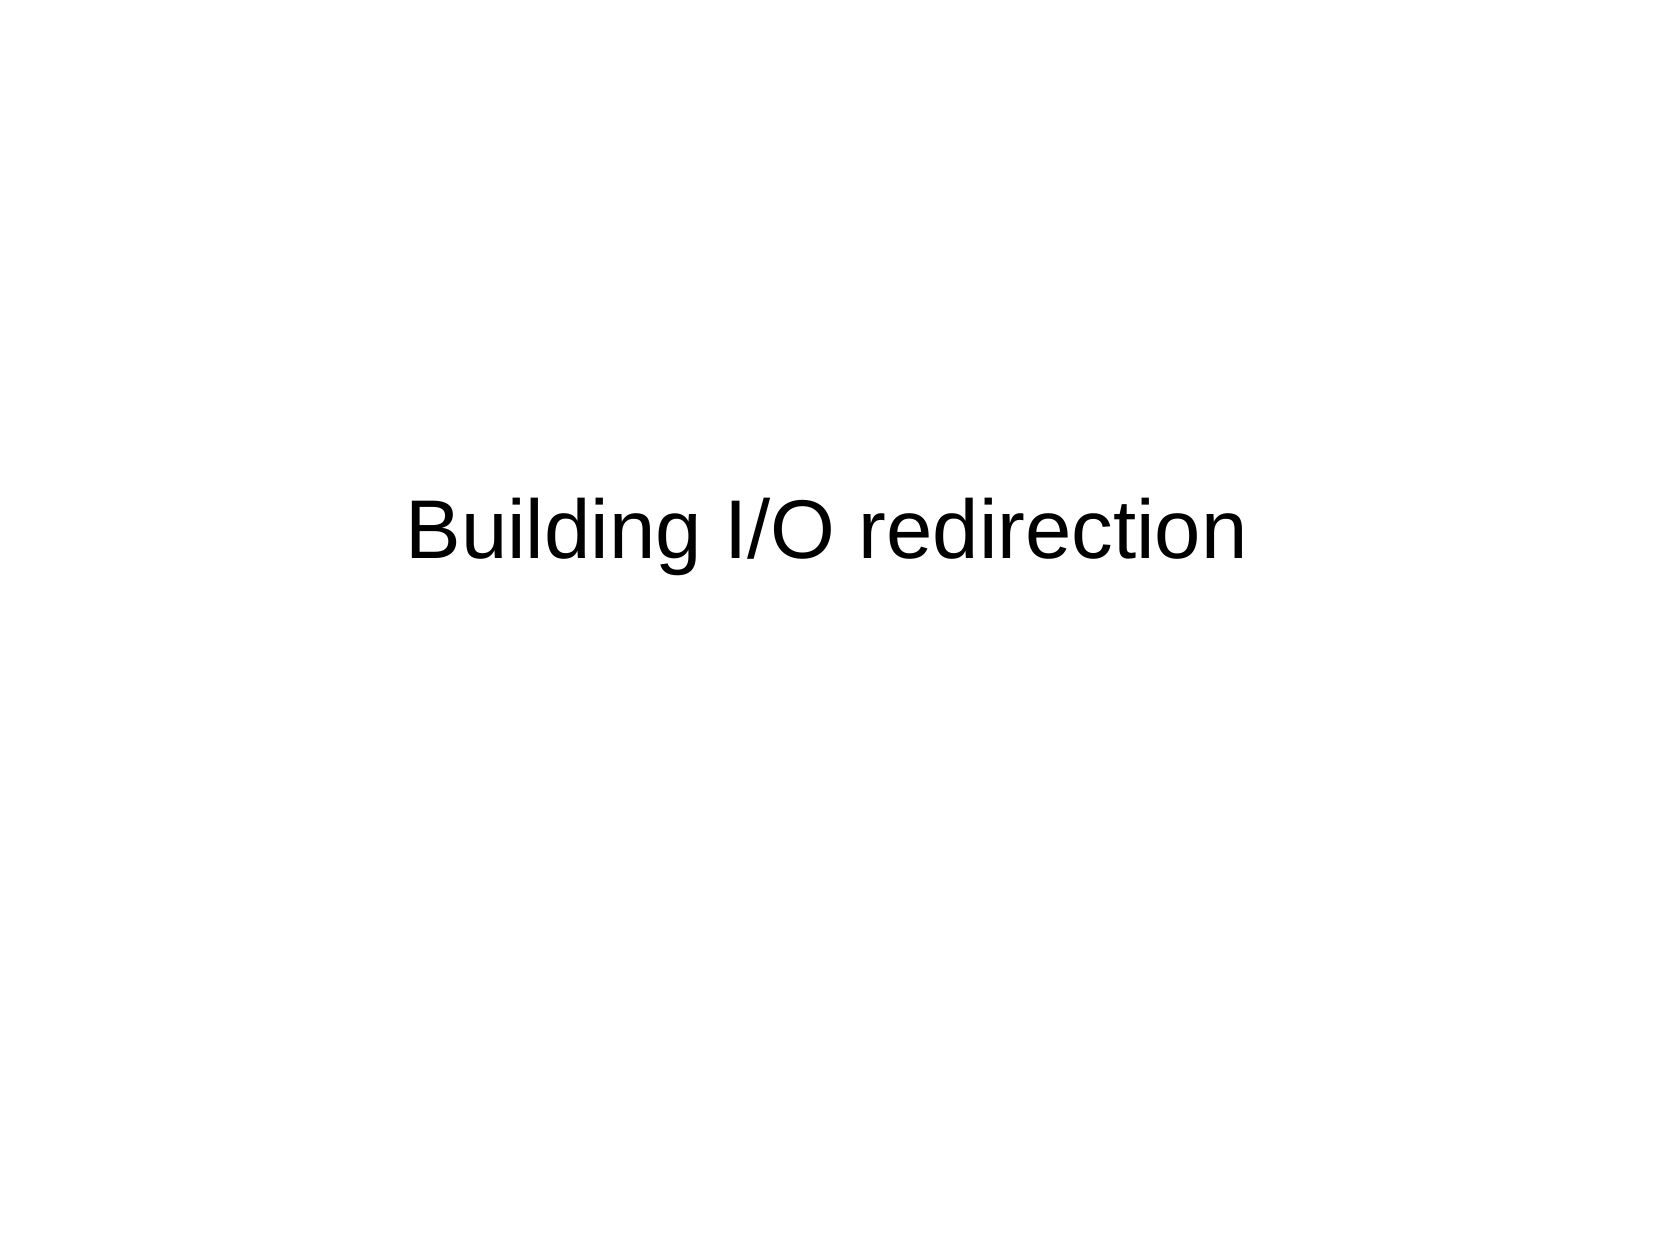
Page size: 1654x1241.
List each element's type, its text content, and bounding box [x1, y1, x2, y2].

subtitle Building I/O redirection [82, 49, 1571, 1010]
